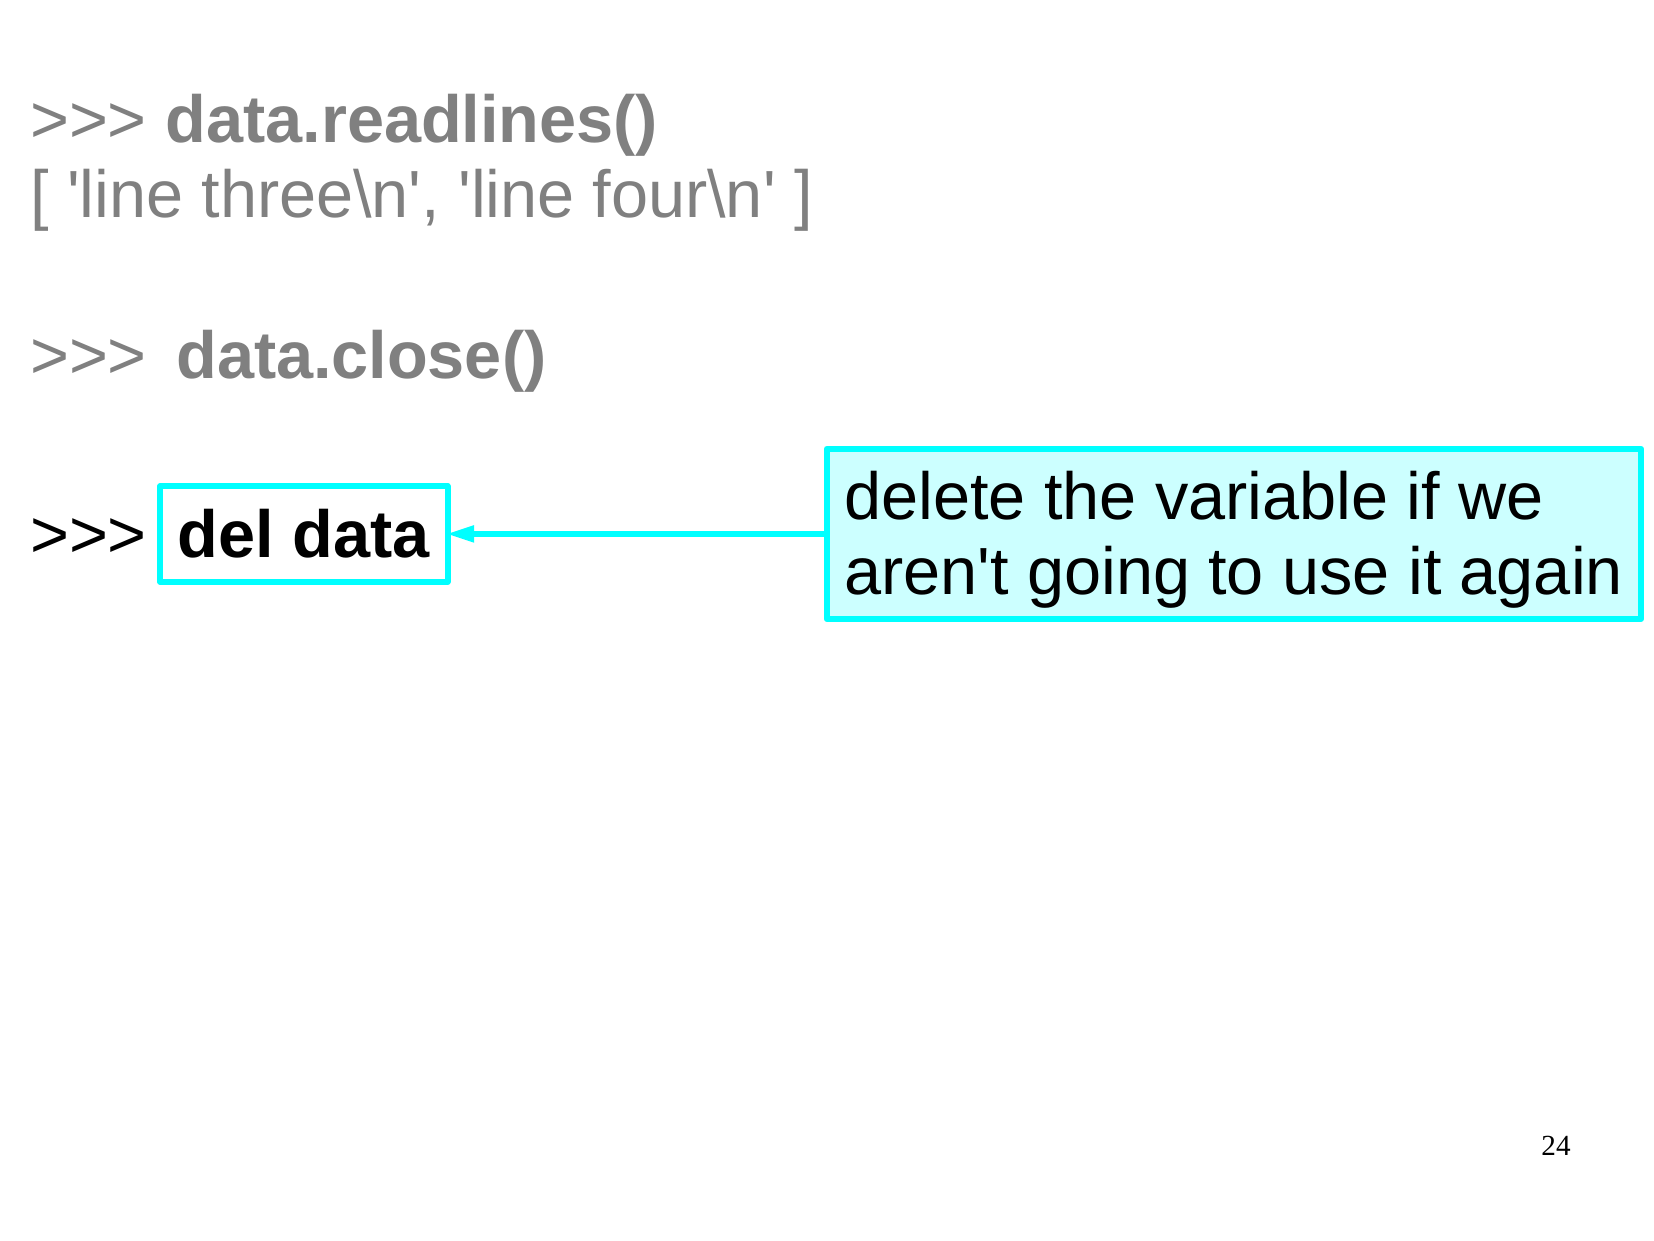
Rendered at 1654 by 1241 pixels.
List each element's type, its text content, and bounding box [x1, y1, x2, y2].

text_box del data [160, 486, 448, 582]
text_box >>> [12, 486, 157, 582]
text_box delete the variable if we aren't going to use it again [826, 448, 1642, 620]
text_box >>> data.readlines() [ 'line three\n', 'line four\n' ] [12, 71, 832, 242]
text_box data.close() [158, 307, 565, 404]
text_box >>> [12, 307, 158, 404]
